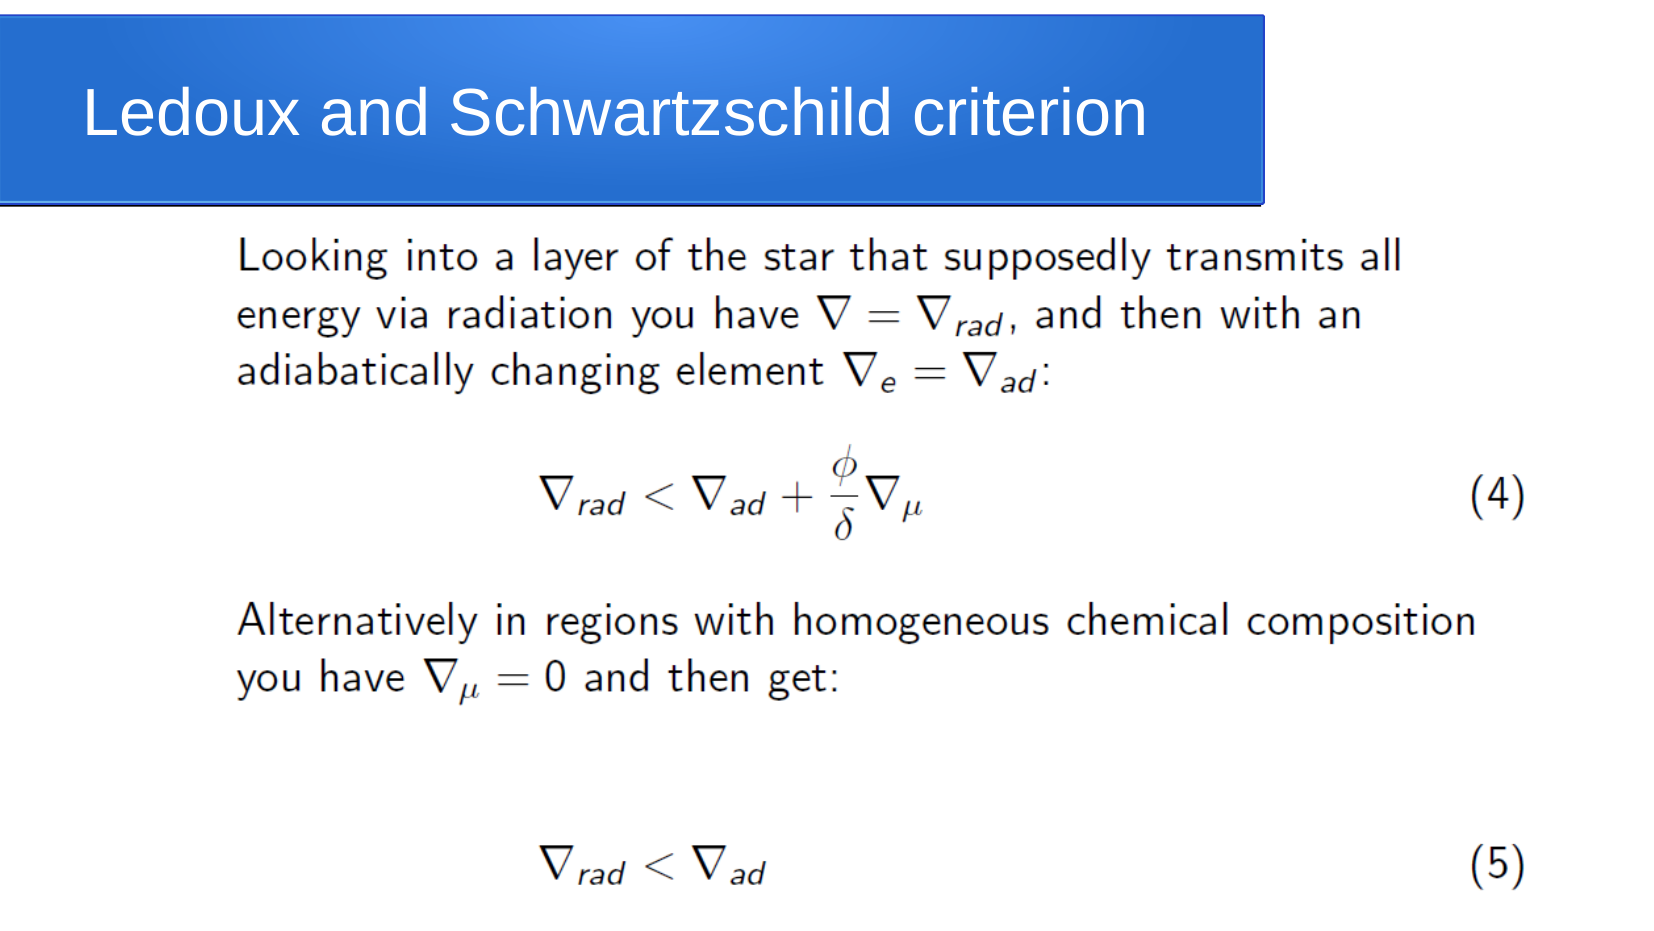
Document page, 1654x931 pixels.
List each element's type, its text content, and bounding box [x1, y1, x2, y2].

title Ledoux and Schwartzschild criterion [82, 35, 1235, 189]
picture [210, 214, 1546, 931]
